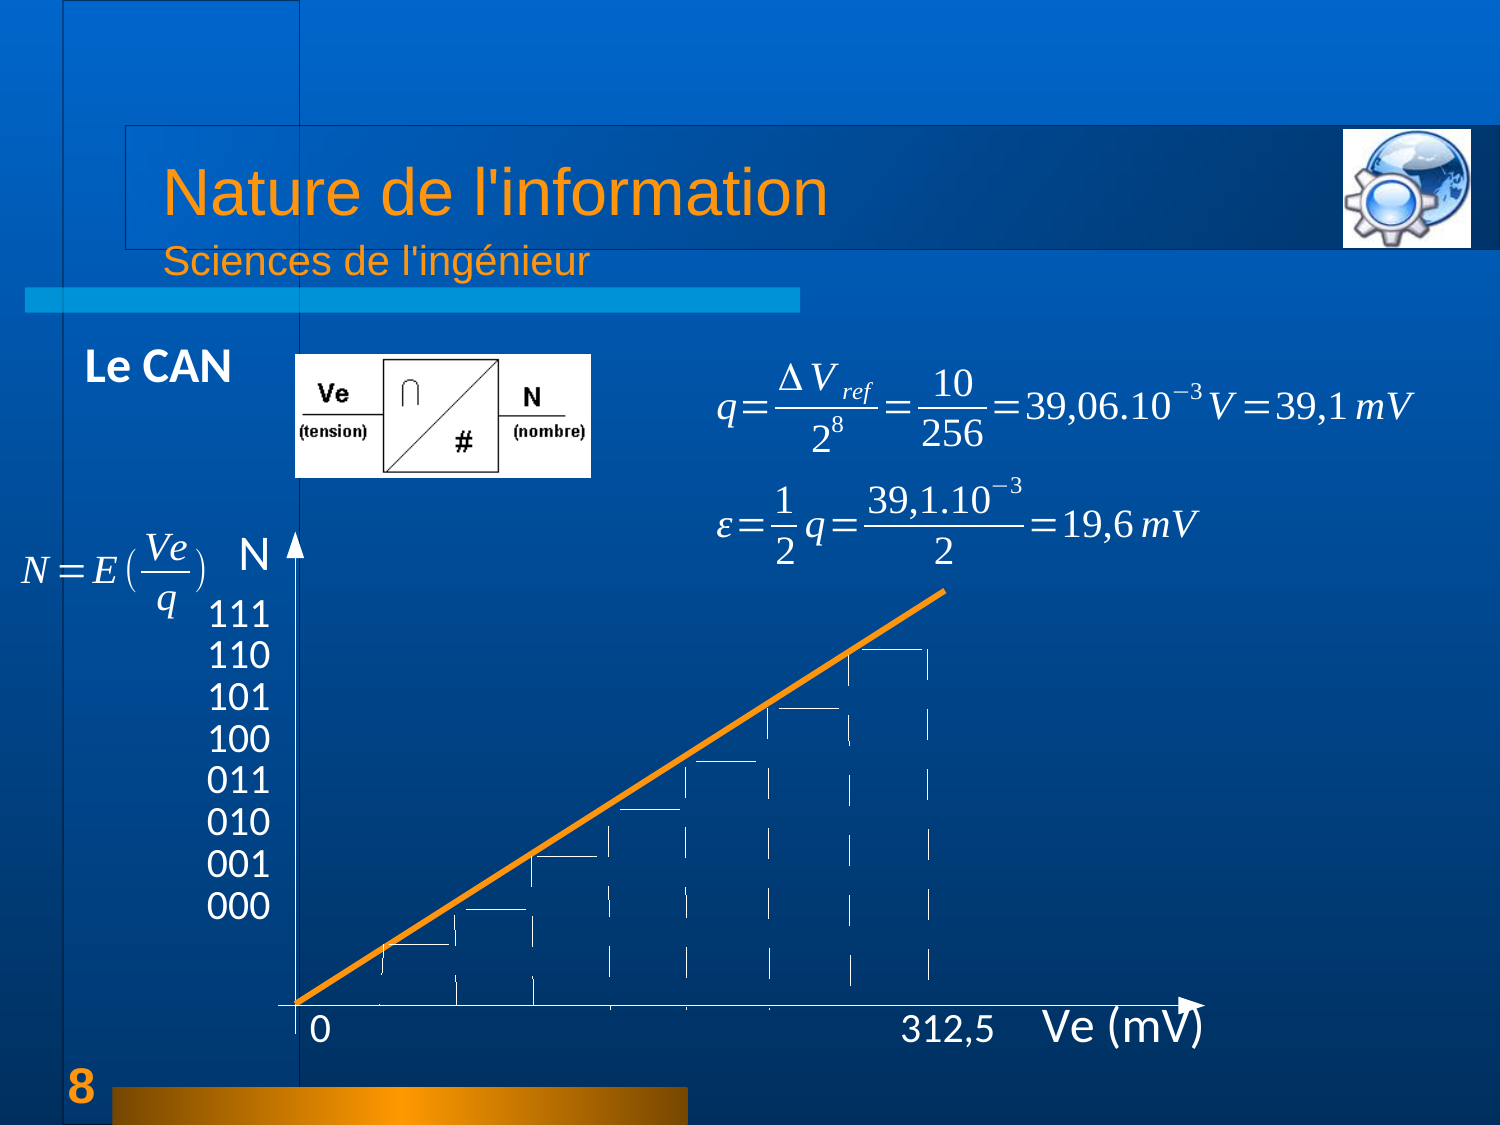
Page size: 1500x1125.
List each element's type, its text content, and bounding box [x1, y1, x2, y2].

text_box 0 312,5 Ve (mV) [295, 998, 456, 1005]
chart [708, 354, 1423, 462]
text_box 0 312,5 Ve (mV) [534, 998, 1178, 1005]
text_box N 111 110 101 100 011 010 001 000 [78, 525, 286, 1086]
text_box Le CAN [59, 337, 296, 414]
text_box 0 312,5 Ve (mV) [457, 998, 533, 1005]
text_box 0 312,5 Ve (mV) [295, 998, 1241, 1074]
picture [1343, 129, 1471, 248]
picture [295, 354, 591, 478]
chart [708, 472, 1208, 574]
chart [11, 524, 215, 621]
